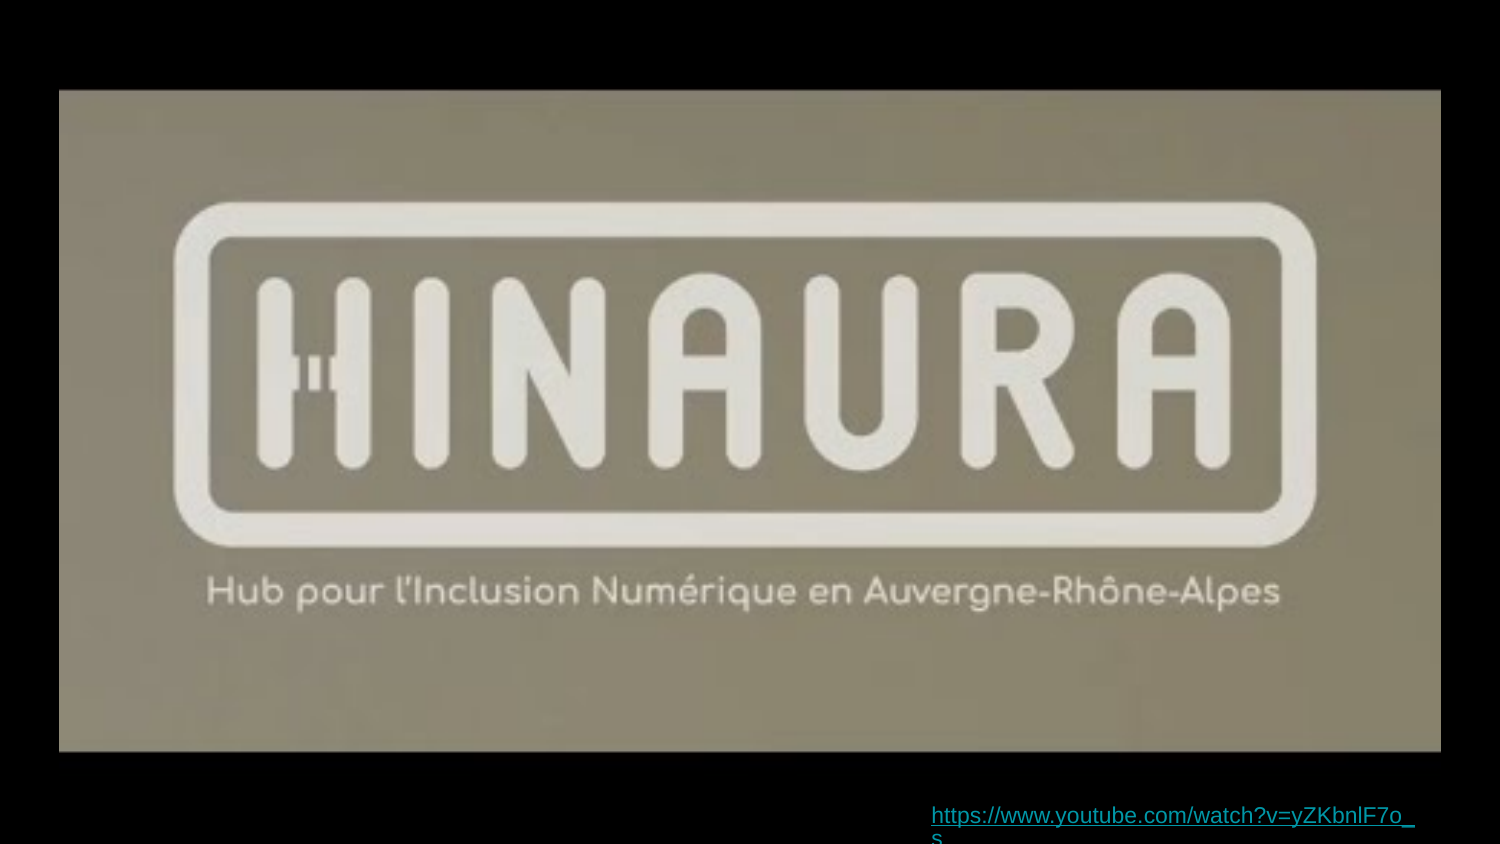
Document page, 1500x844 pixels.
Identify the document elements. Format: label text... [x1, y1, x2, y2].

text_box https://www.youtube.com/watch?v=yZKbnlF7o_s [916, 785, 1441, 844]
picture [59, 0, 1441, 844]
